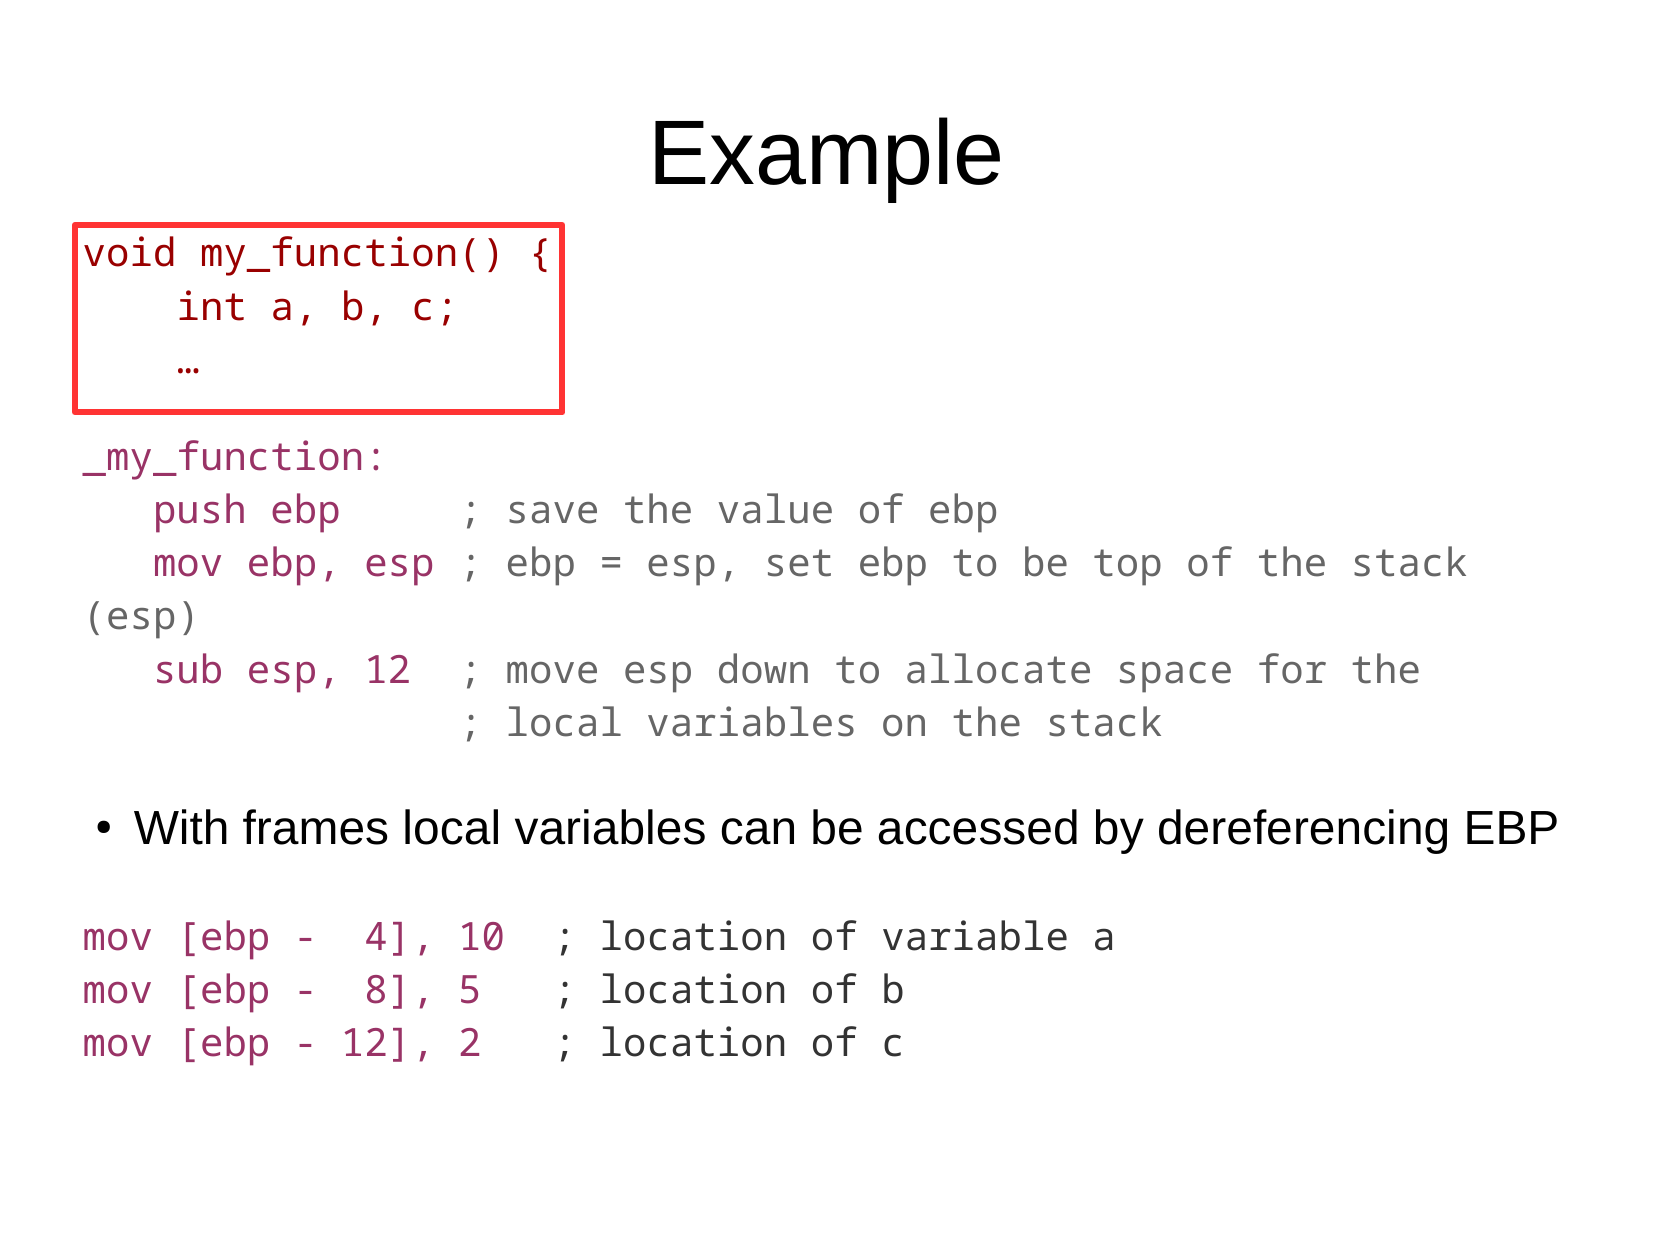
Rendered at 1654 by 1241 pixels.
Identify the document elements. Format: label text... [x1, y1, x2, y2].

list void my_function() { int a, b, c; … _my_function: push ebp ; save the value of ebp mov ebp, esp ; ebp = esp, set ebp to be top of the stack (esp) sub esp, 12 ; move esp down to allocate space for the ; local variables on the stack With frames local variables can be accessed by dereferencing EBP mov [ebp - 4], 10 ; location of variable a mov [ebp - 8], 5 ; location of b mov [ebp - 12], 2 ; location of c [82, 228, 559, 409]
list void my_function() { int a, b, c; … _my_function: push ebp ; save the value of ebp mov ebp, esp ; ebp = esp, set ebp to be top of the stack (esp) sub esp, 12 ; move esp down to allocate space for the ; local variables on the stack With frames local variables can be accessed by dereferencing EBP mov [ebp - 4], 10 ; location of variable a mov [ebp - 8], 5 ; location of b mov [ebp - 12], 2 ; location of c [82, 225, 1571, 1109]
title Example [82, 49, 1571, 225]
